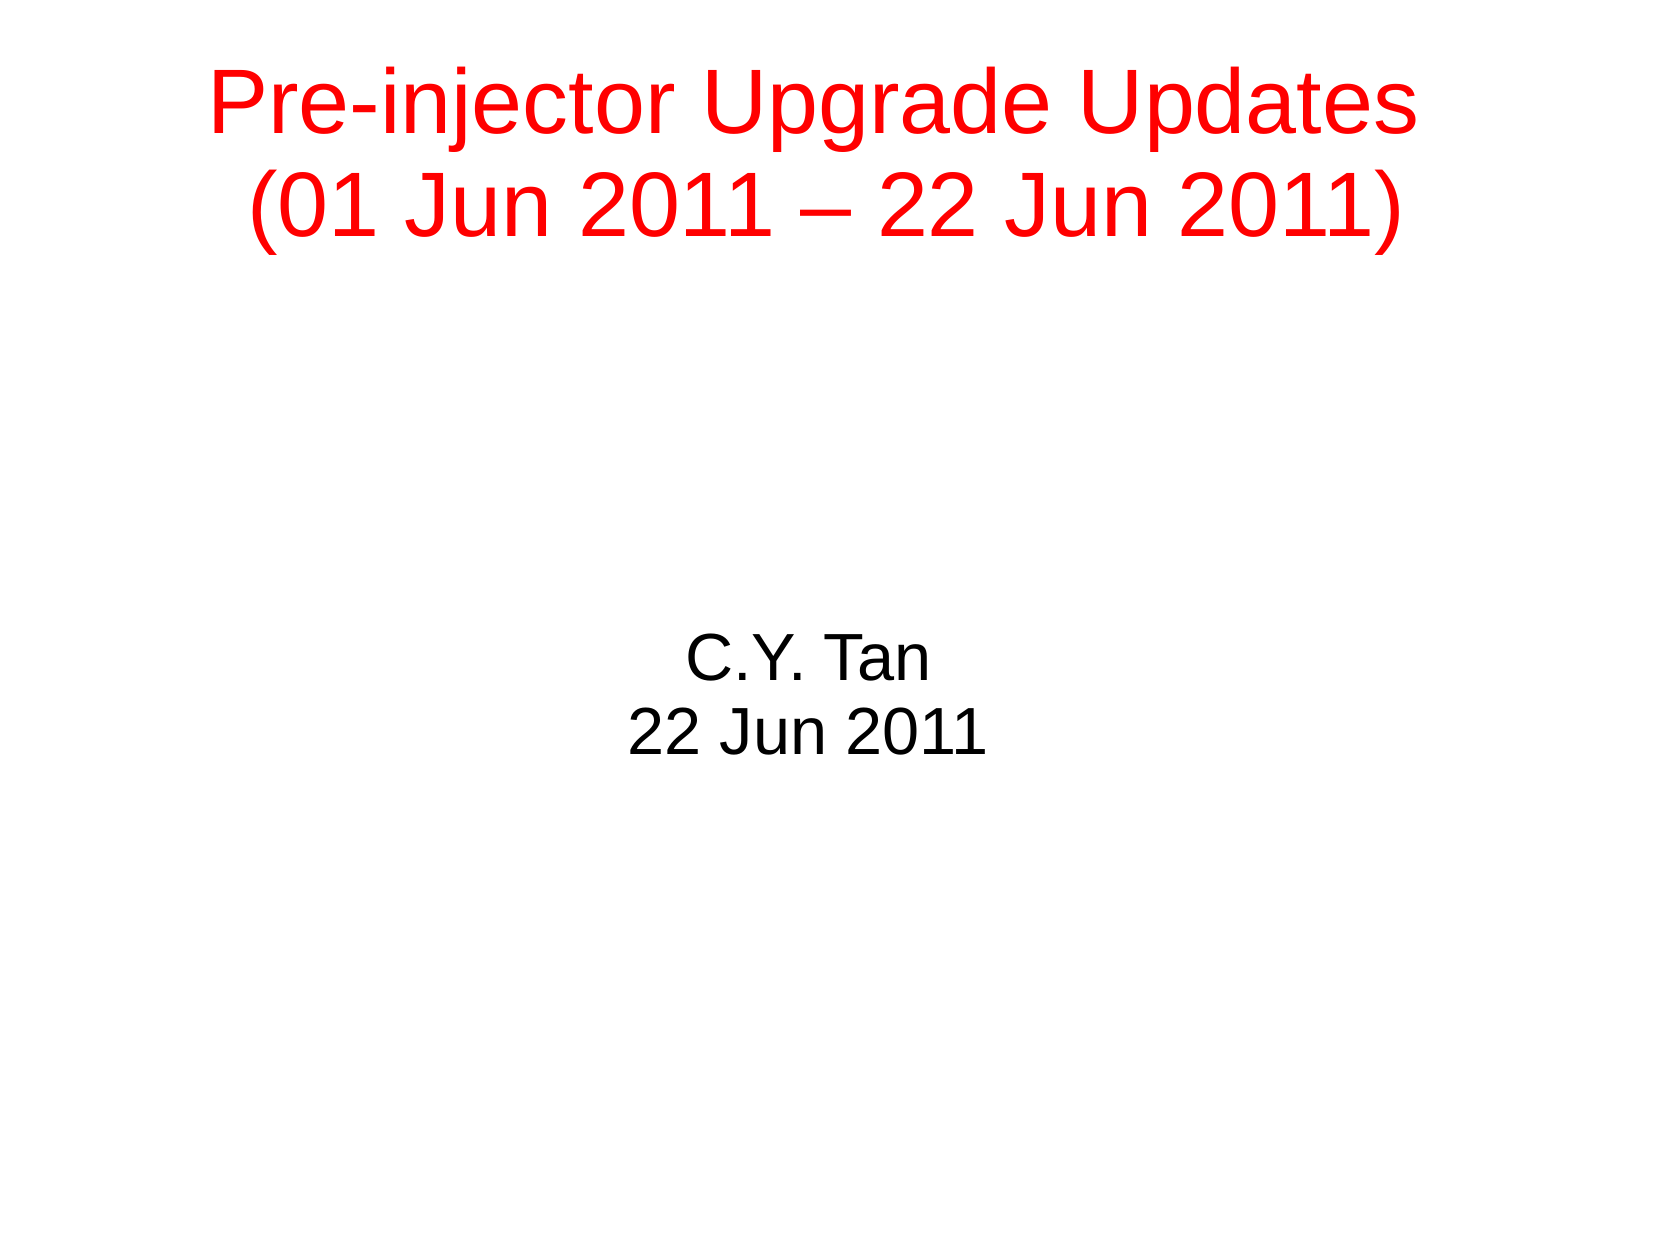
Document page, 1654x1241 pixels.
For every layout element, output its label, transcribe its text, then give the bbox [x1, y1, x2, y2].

title Pre-injector Upgrade Updates (01 Jun 2011 – 22 Jun 2011) [82, 50, 1571, 256]
subtitle C.Y. Tan 22 Jun 2011 [64, 292, 1553, 1097]
